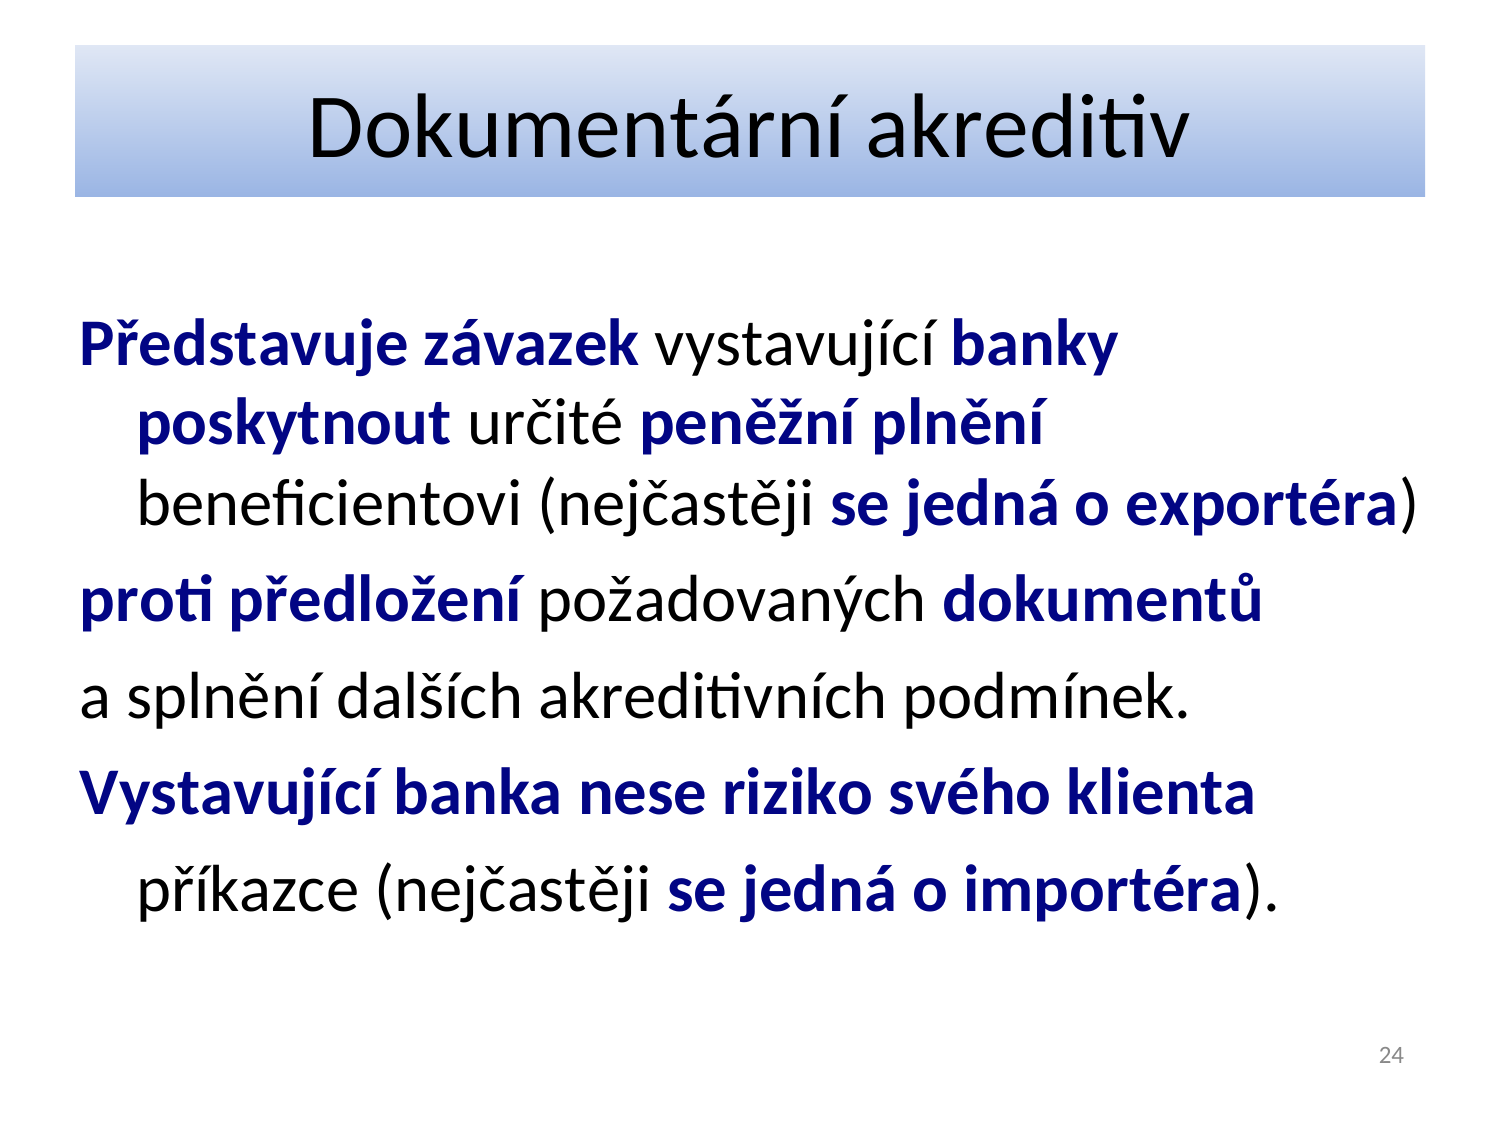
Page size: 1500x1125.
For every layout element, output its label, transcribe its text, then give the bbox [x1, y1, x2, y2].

text_box <číslo> [1068, 1023, 1420, 1084]
list Představuje závazek vystavující banky poskytnout určité peněžní plnění beneficientovi (nejčastěji se jedná o exportéra) proti předložení požadovaných dokumentů a splnění dalších akreditivních podmínek. Vystavující banka nese riziko svého klienta příkazce (nejčastěji se jedná o importéra). [64, 290, 1459, 946]
title Dokumentární akreditiv [75, 45, 1426, 197]
